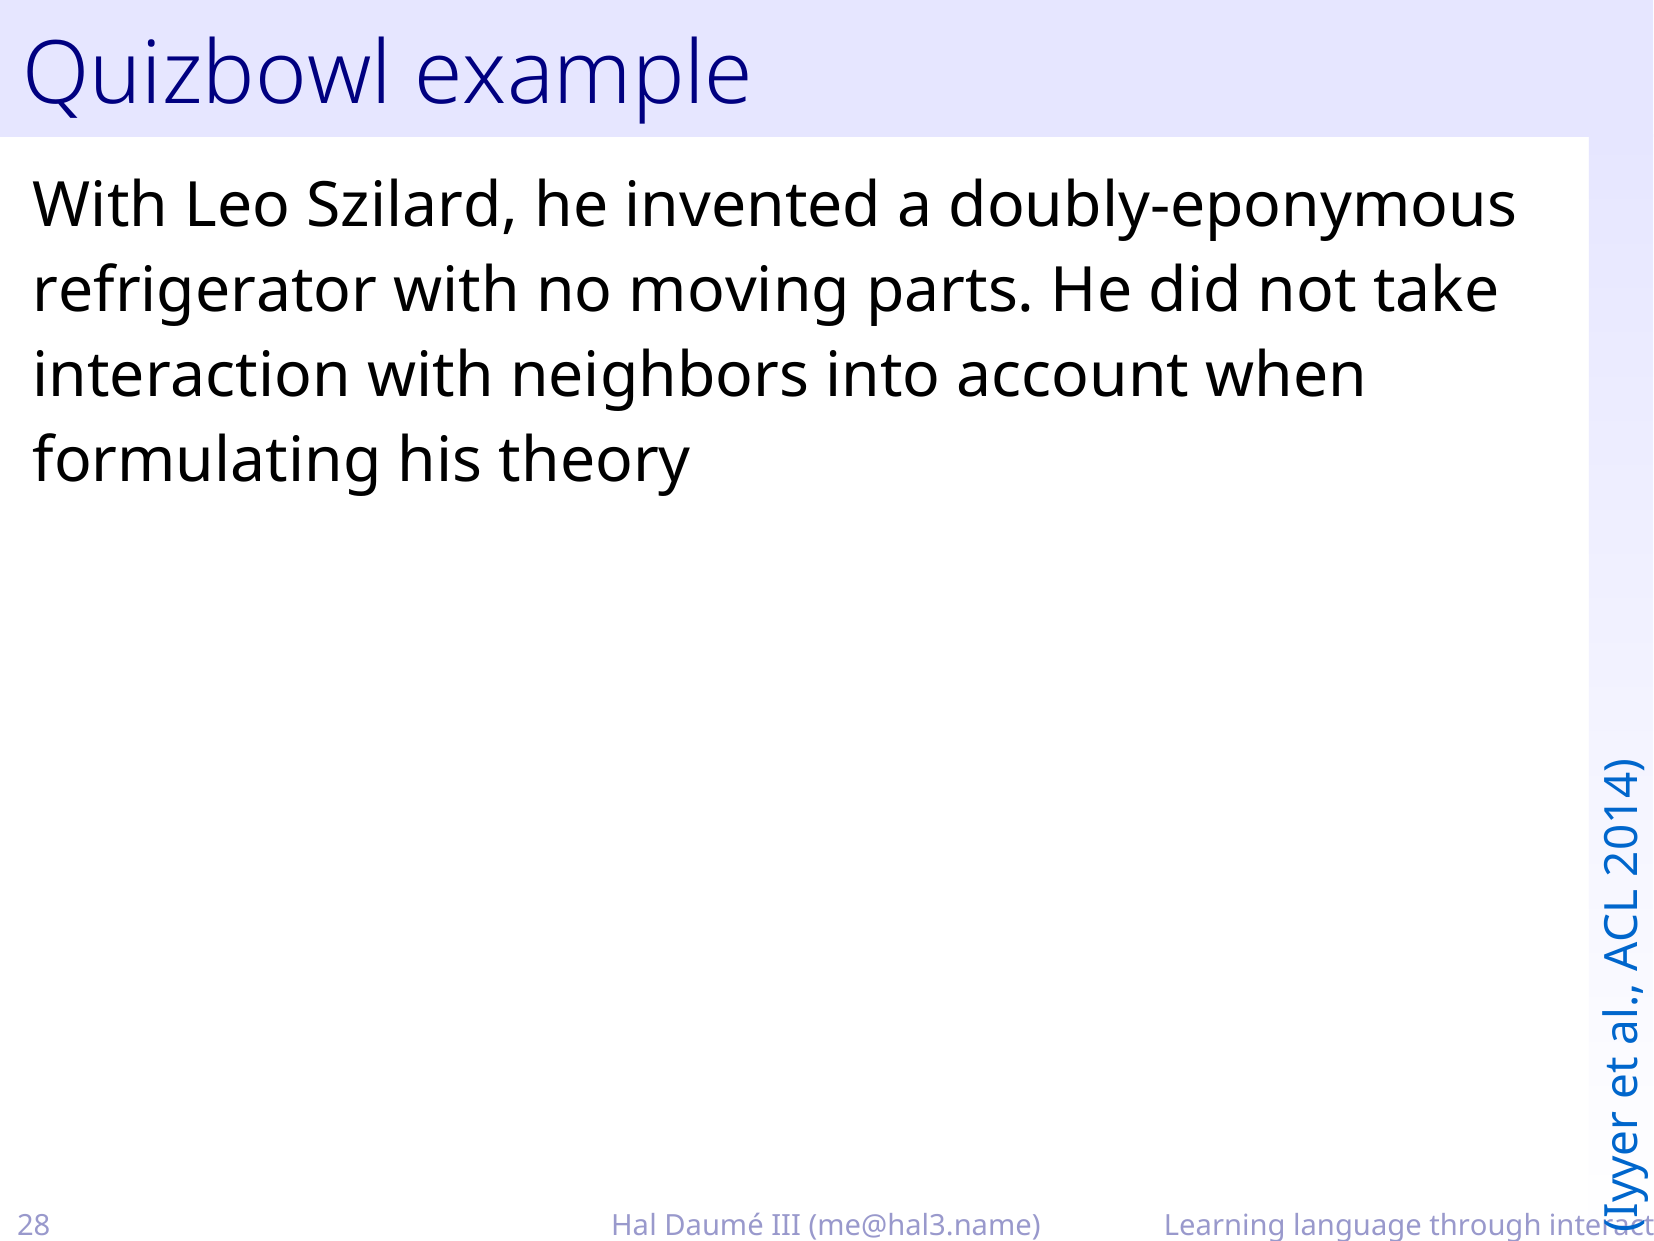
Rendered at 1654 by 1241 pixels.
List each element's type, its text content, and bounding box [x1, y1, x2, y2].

list With Leo Szilard, he invented a doubly-eponymous refrigerator with no moving parts. He did not take interaction with neighbors into account when formulating his theory [32, 159, 1575, 879]
text_box (Iyyer et al., ACL 2014) [1585, 688, 1649, 1236]
title Quizbowl example [22, 8, 1639, 131]
